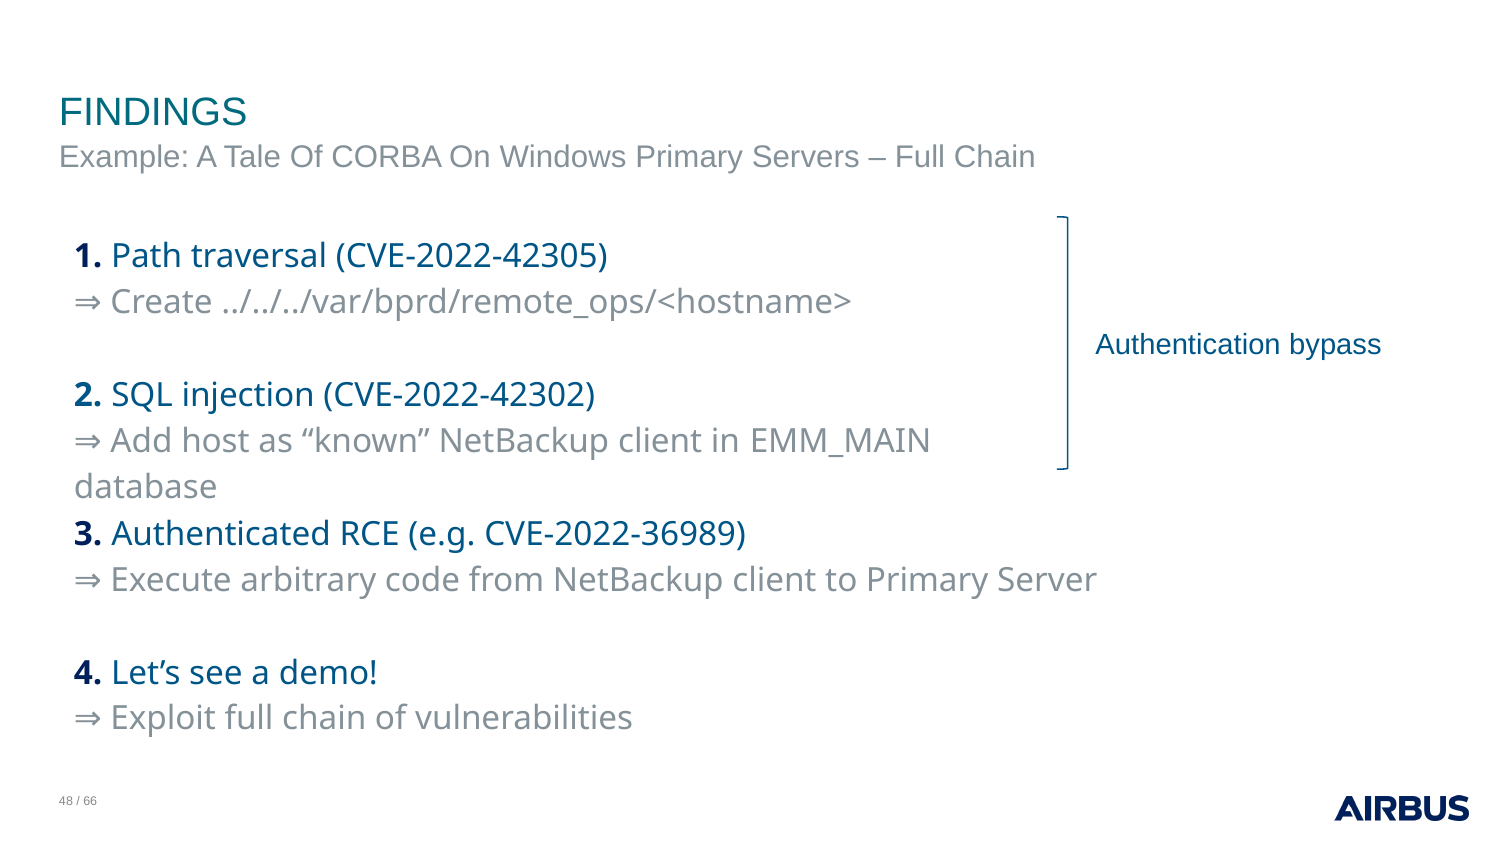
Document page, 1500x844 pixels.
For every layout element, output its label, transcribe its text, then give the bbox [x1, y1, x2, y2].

text_box 3. Authenticated RCE (e.g. CVE-2022-36989) ⇒ Execute arbitrary code from NetBackup client to Primary Server [58, 490, 1441, 613]
title FINDINGS Example: A Tale Of CORBA On Windows Primary Servers – Full Chain [58, 80, 1441, 192]
text_box 1. Path traversal (CVE-2022-42305) ⇒ Create ../../../var/bprd/remote_ops/<hostname> [58, 213, 1057, 335]
text_box 4. Let’s see a demo! ⇒ Exploit full chain of vulnerabilities [58, 629, 1441, 752]
picture [1334, 795, 1469, 821]
text_box 2. SQL injection (CVE-2022-42302) ⇒ Add host as “known” NetBackup client in EMM_MAIN database [58, 352, 1057, 490]
text_box Authentication bypass [1080, 310, 1432, 376]
